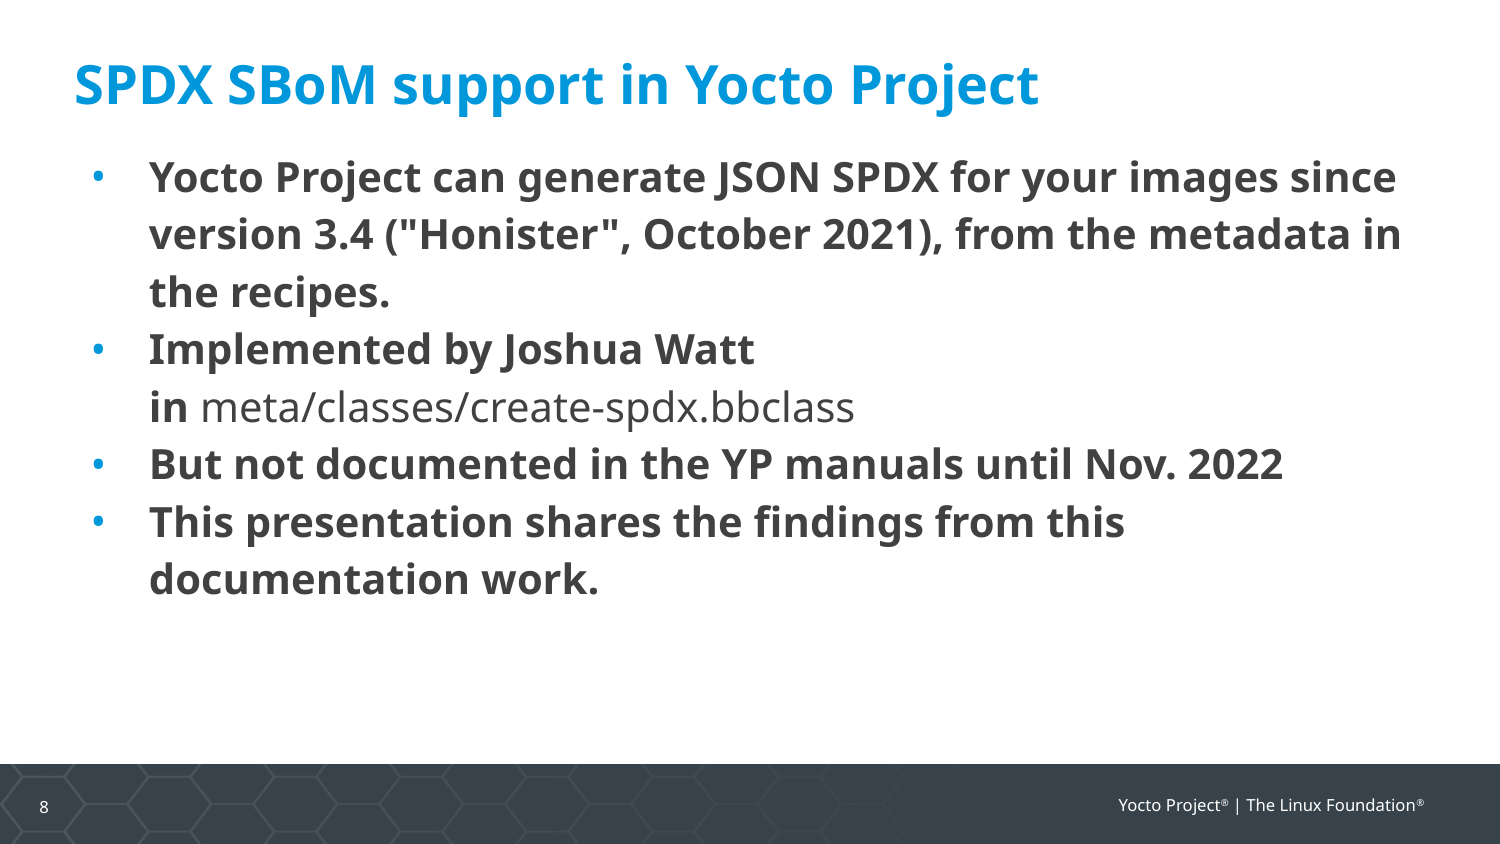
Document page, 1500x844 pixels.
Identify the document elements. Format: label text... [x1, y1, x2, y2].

list Yocto Project can generate JSON SPDX for your images since version 3.4 ("Honister", October 2021), from the metadata in the recipes. Implemented by Joshua Watt in meta/classes/create-spdx.bbclass But not documented in the YP manuals until Nov. 2022 This presentation shares the findings from this documentation work. [73, 143, 1425, 701]
picture [0, 0, 1500, 844]
title SPDX SBoM support in Yocto Project [74, 50, 1425, 143]
